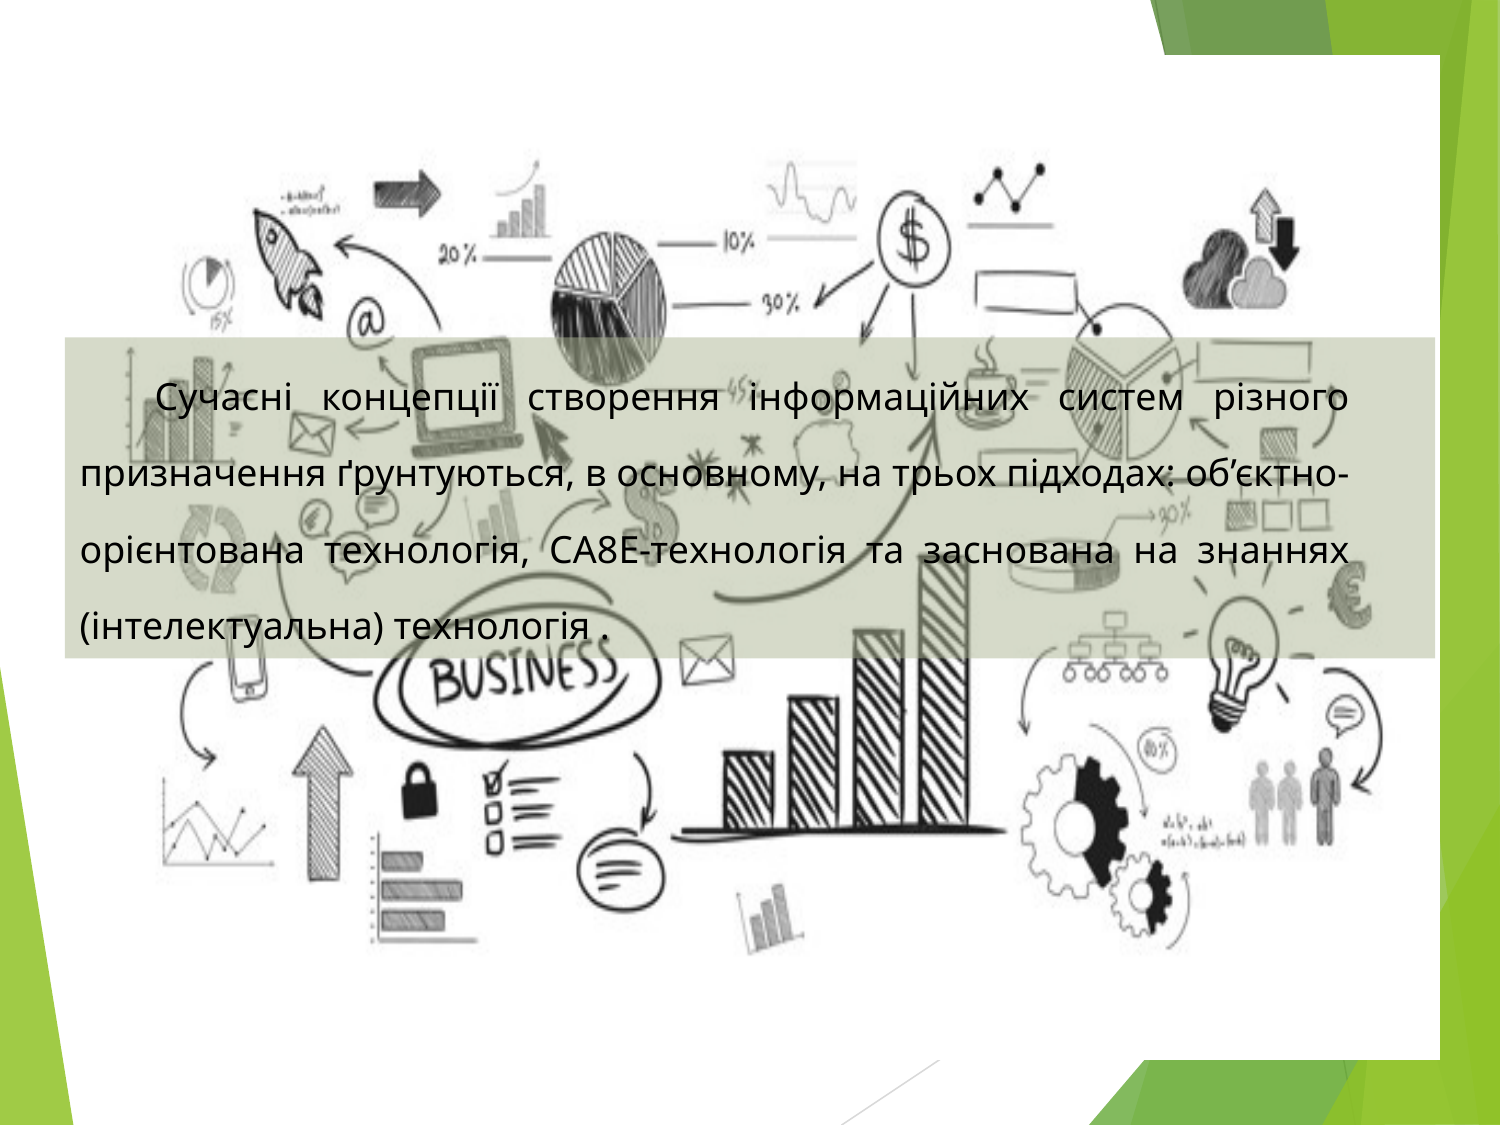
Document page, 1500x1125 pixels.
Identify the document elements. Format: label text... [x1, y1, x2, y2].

picture [69, 55, 1440, 1060]
text_box Сучасні концепції створення інформаційних систем різного призначення ґрунтуються, в основному, на трьох підходах: об’єктно-орієнтована технологія, СА8Е-технологія та заснована на знаннях (інтелектуальна) технологія . [64, 337, 1436, 659]
